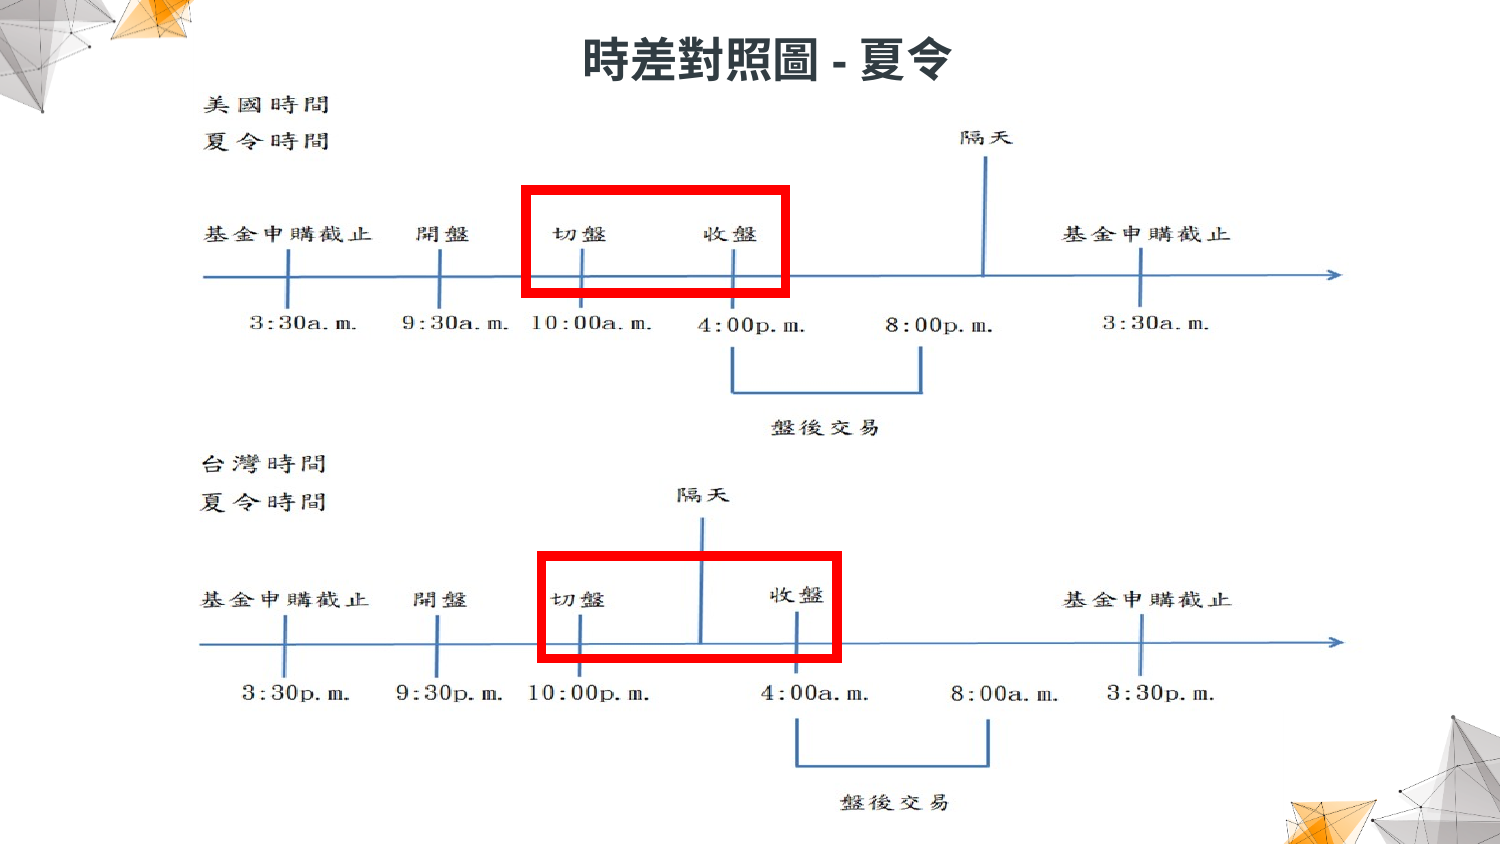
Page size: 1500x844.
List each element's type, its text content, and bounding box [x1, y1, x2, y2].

picture [0, 0, 194, 118]
text_box 時差對照圖-夏令 [582, 29, 955, 88]
picture [198, 92, 1500, 844]
